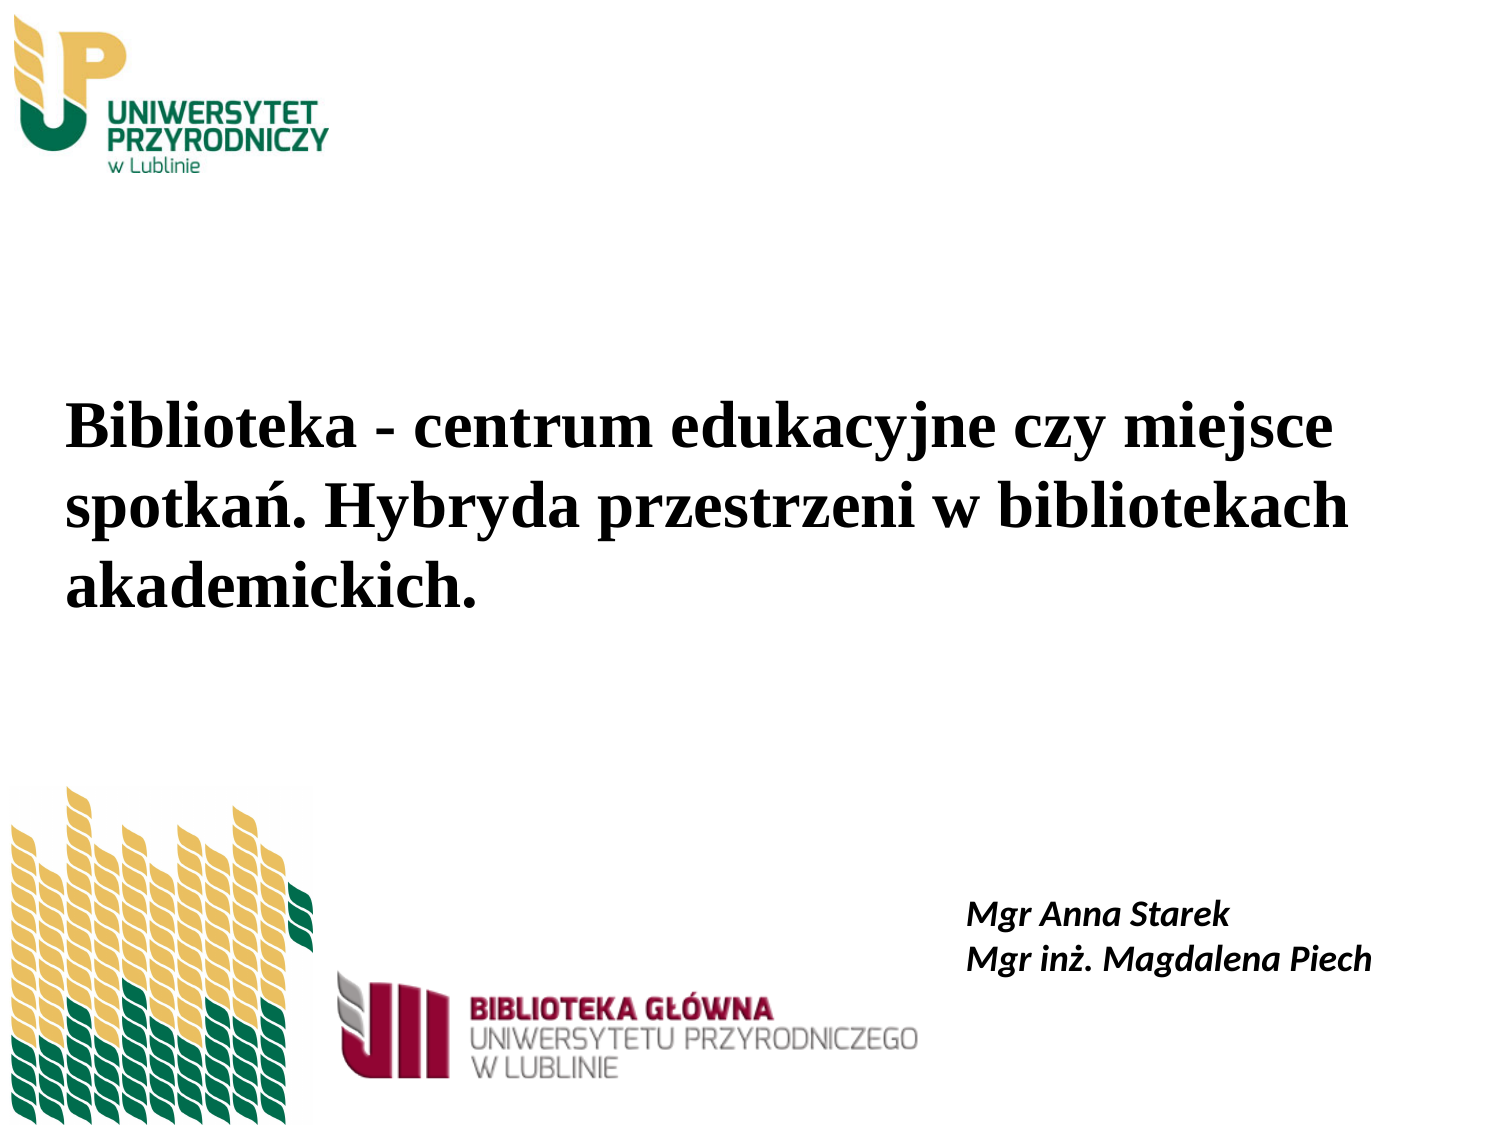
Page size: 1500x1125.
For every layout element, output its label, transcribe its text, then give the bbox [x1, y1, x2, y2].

picture [336, 959, 925, 1098]
text_box Biblioteka - centrum edukacyjne czy miejsce spotkań. Hybryda przestrzeni w bibliotekach akademickich. [50, 373, 1412, 632]
picture [14, 0, 1043, 173]
text_box Mgr Anna Starek Mgr inż. Magdalena Piech [950, 881, 1412, 988]
picture [9, 786, 313, 1125]
